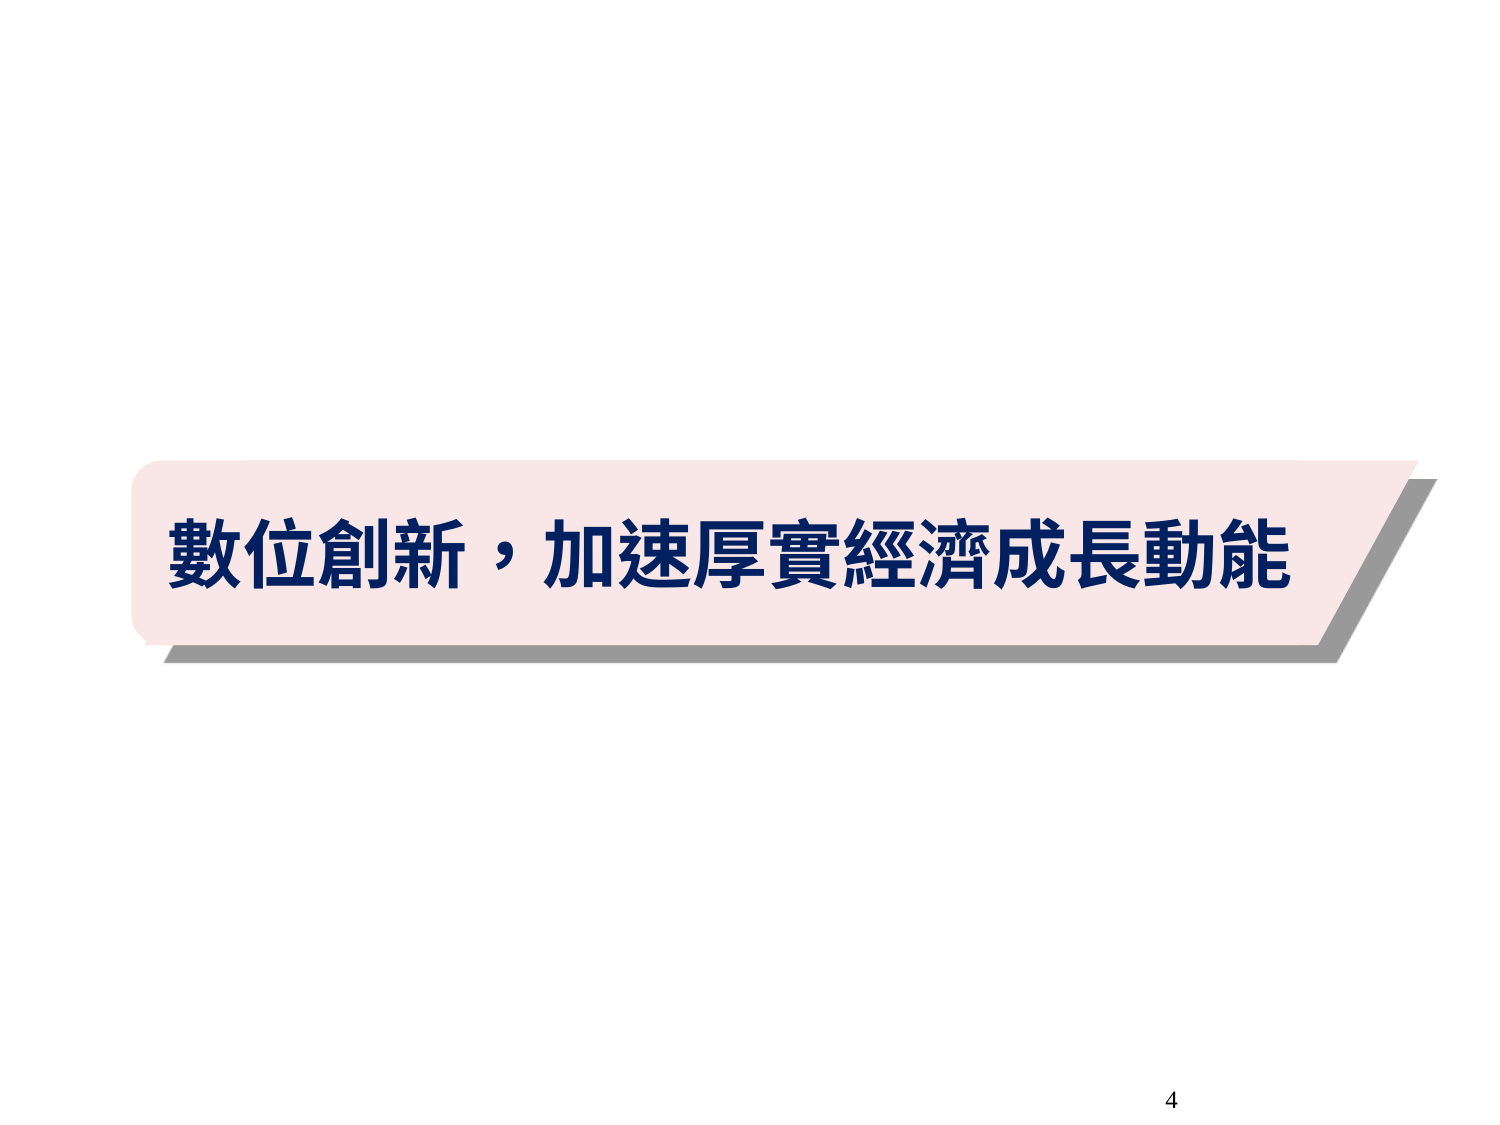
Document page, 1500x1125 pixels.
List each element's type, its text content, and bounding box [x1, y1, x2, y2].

text_box [144, 642, 159, 646]
text_box [1301, 460, 1419, 646]
text_box 數位創新，加速厚實經濟成長動能 [131, 460, 1329, 646]
